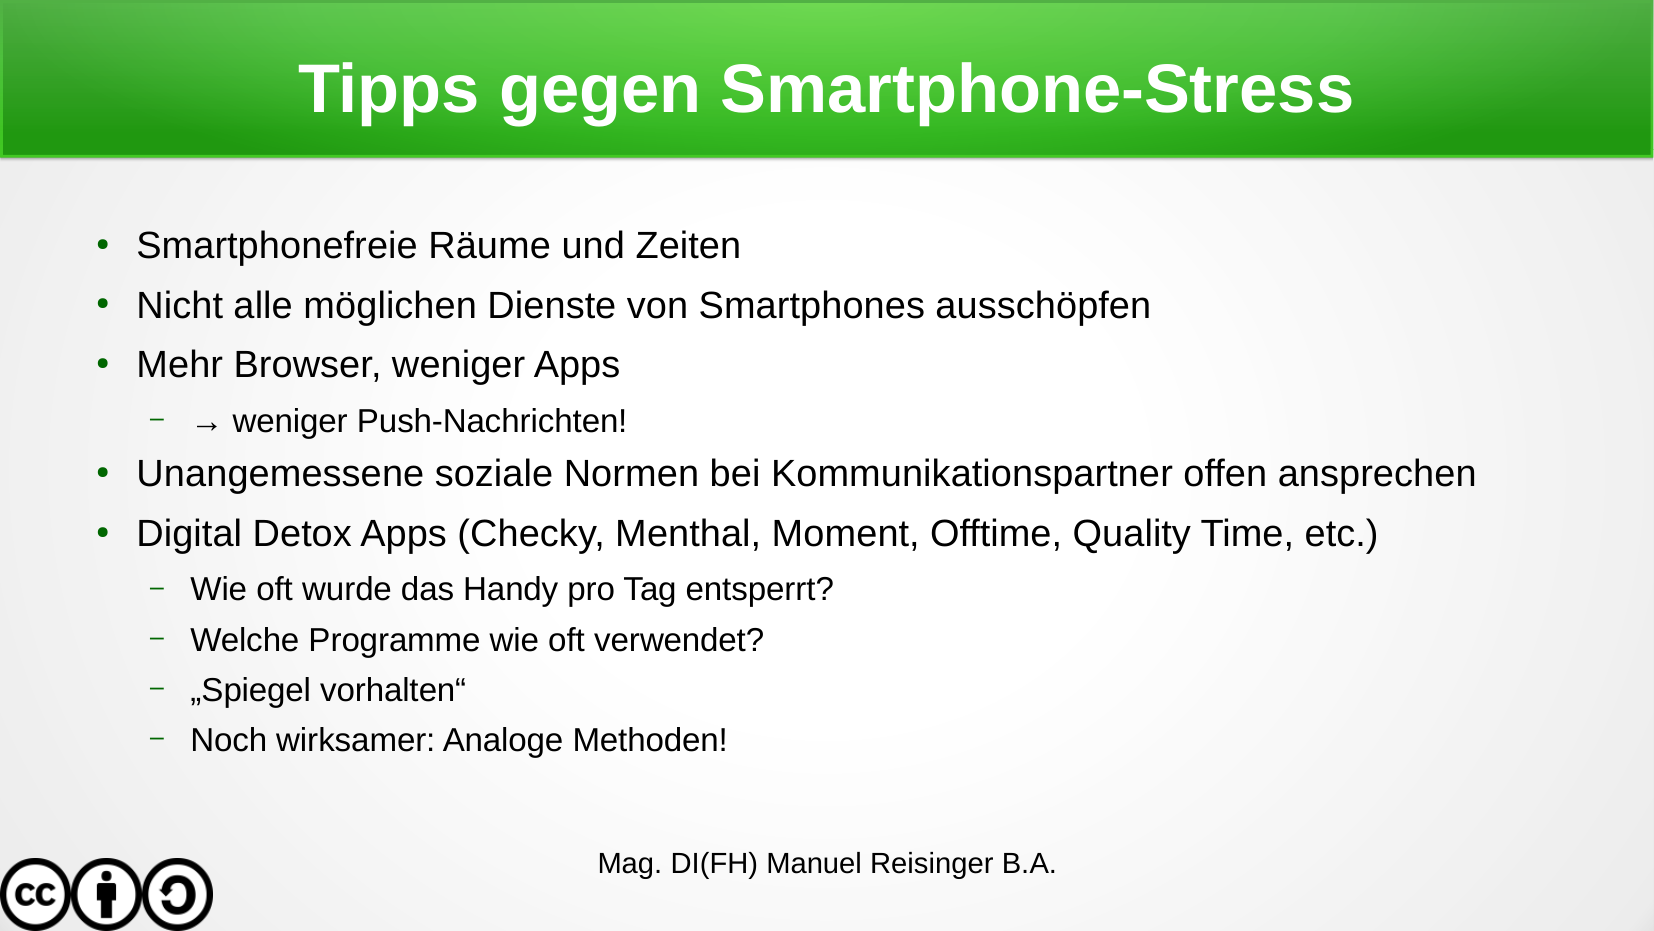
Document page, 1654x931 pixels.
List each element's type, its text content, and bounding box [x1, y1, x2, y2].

title Tipps gegen Smartphone-Stress [82, 35, 1571, 142]
list Smartphonefreie Räume und Zeiten Nicht alle möglichen Dienste von Smartphones ausschöpfen Mehr Browser, weniger Apps → weniger Push-Nachrichten! Unangemessene soziale Normen bei Kommunikationspartner offen ansprechen Digital Detox Apps (Checky, Menthal, Moment, Offtime, Quality Time, etc.) Wie oft wurde das Handy pro Tag entsperrt? Welche Programme wie oft verwendet? „Spiegel vorhalten“ Noch wirksamer: Analoge Methoden! [82, 224, 1571, 764]
picture [0, 858, 213, 931]
